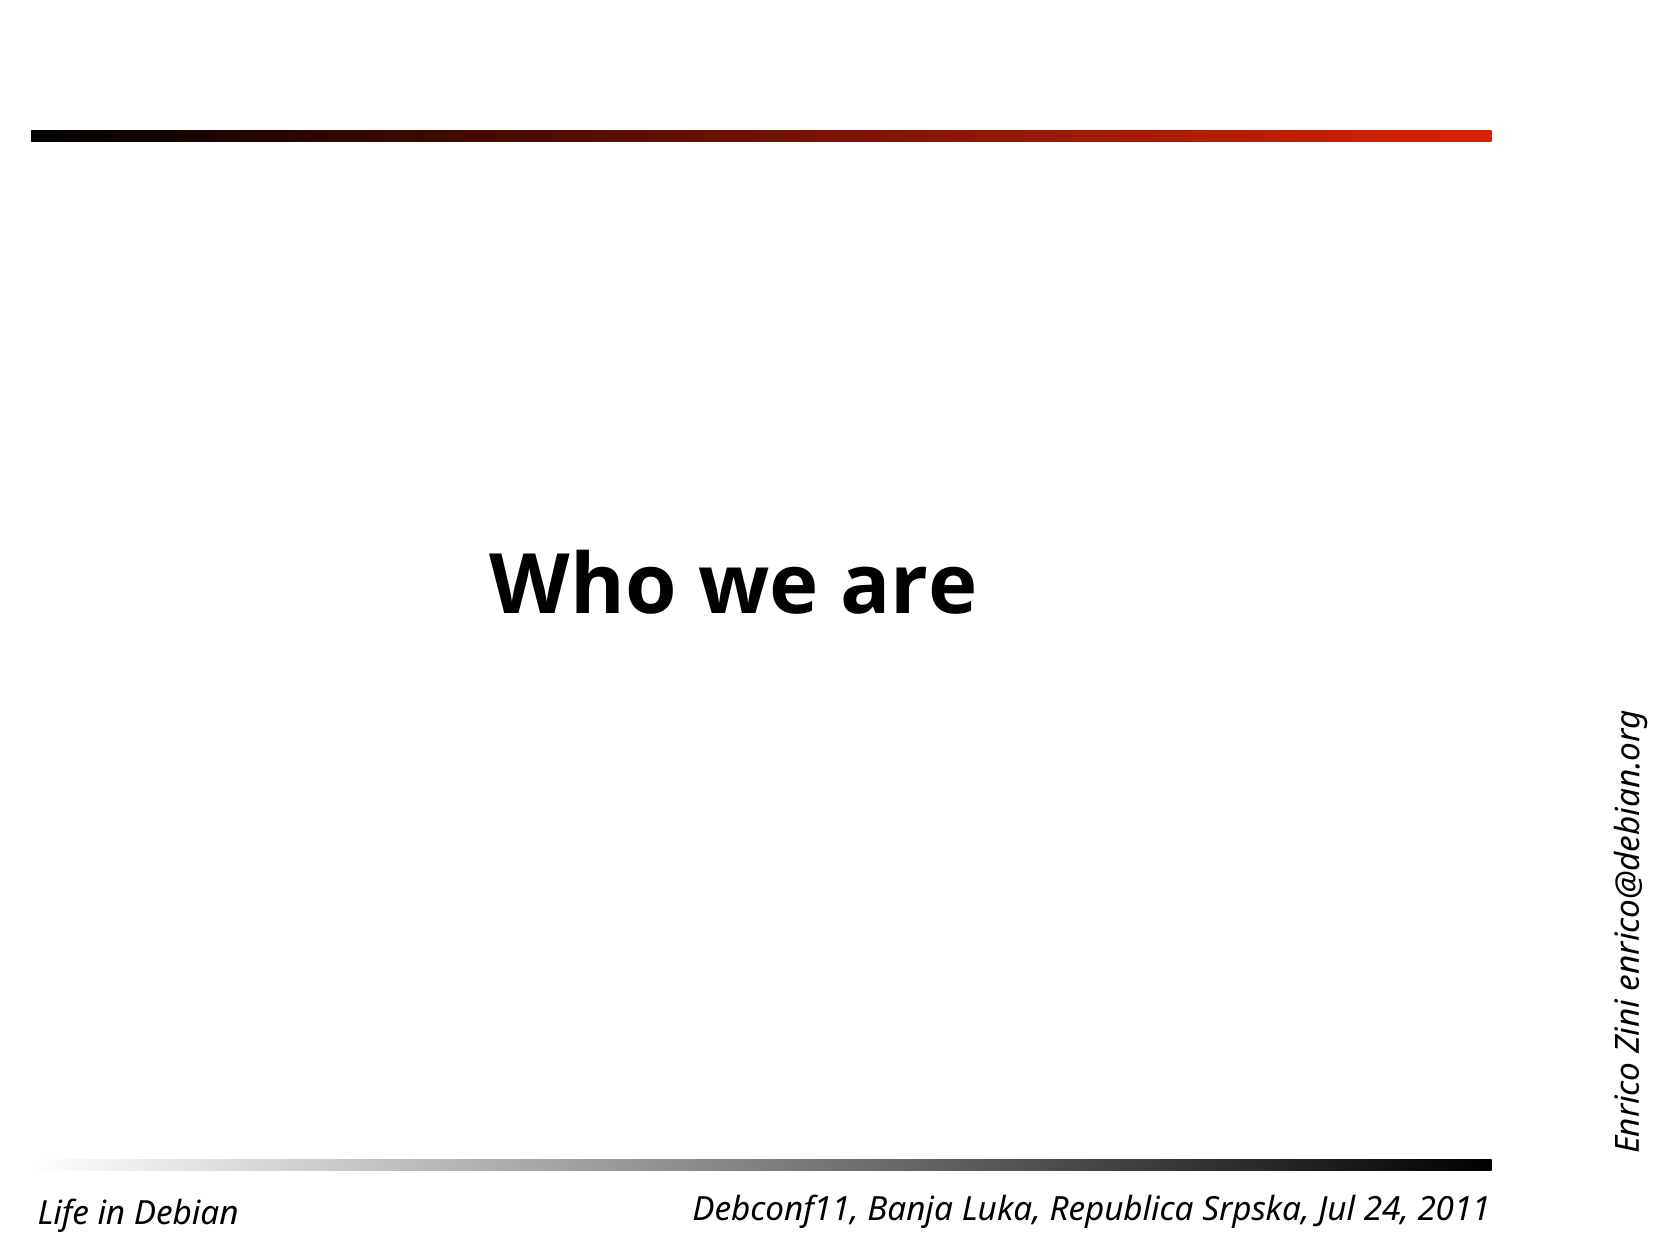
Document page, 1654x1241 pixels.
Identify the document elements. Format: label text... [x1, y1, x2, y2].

text_box Who we are [30, 524, 1438, 659]
